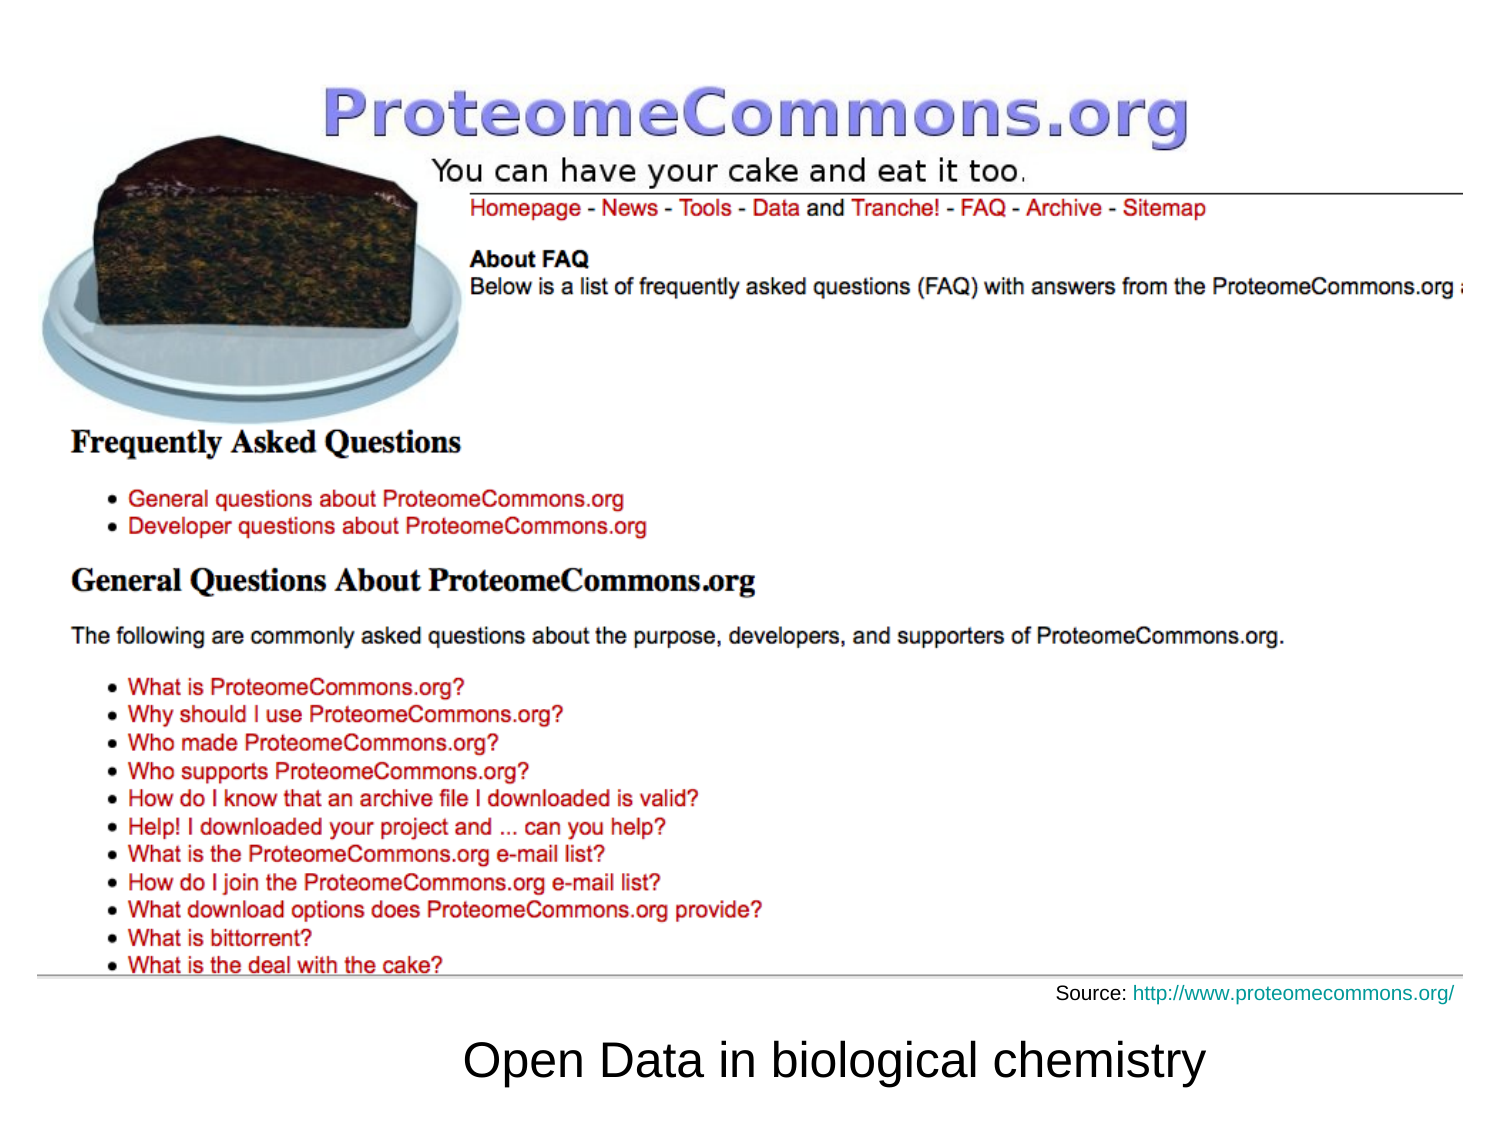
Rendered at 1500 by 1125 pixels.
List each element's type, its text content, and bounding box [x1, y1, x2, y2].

picture [37, 72, 1463, 979]
text_box Source: http://www.proteomecommons.org/ [1040, 972, 1475, 1013]
text_box Open Data in biological chemistry [447, 1020, 1222, 1096]
